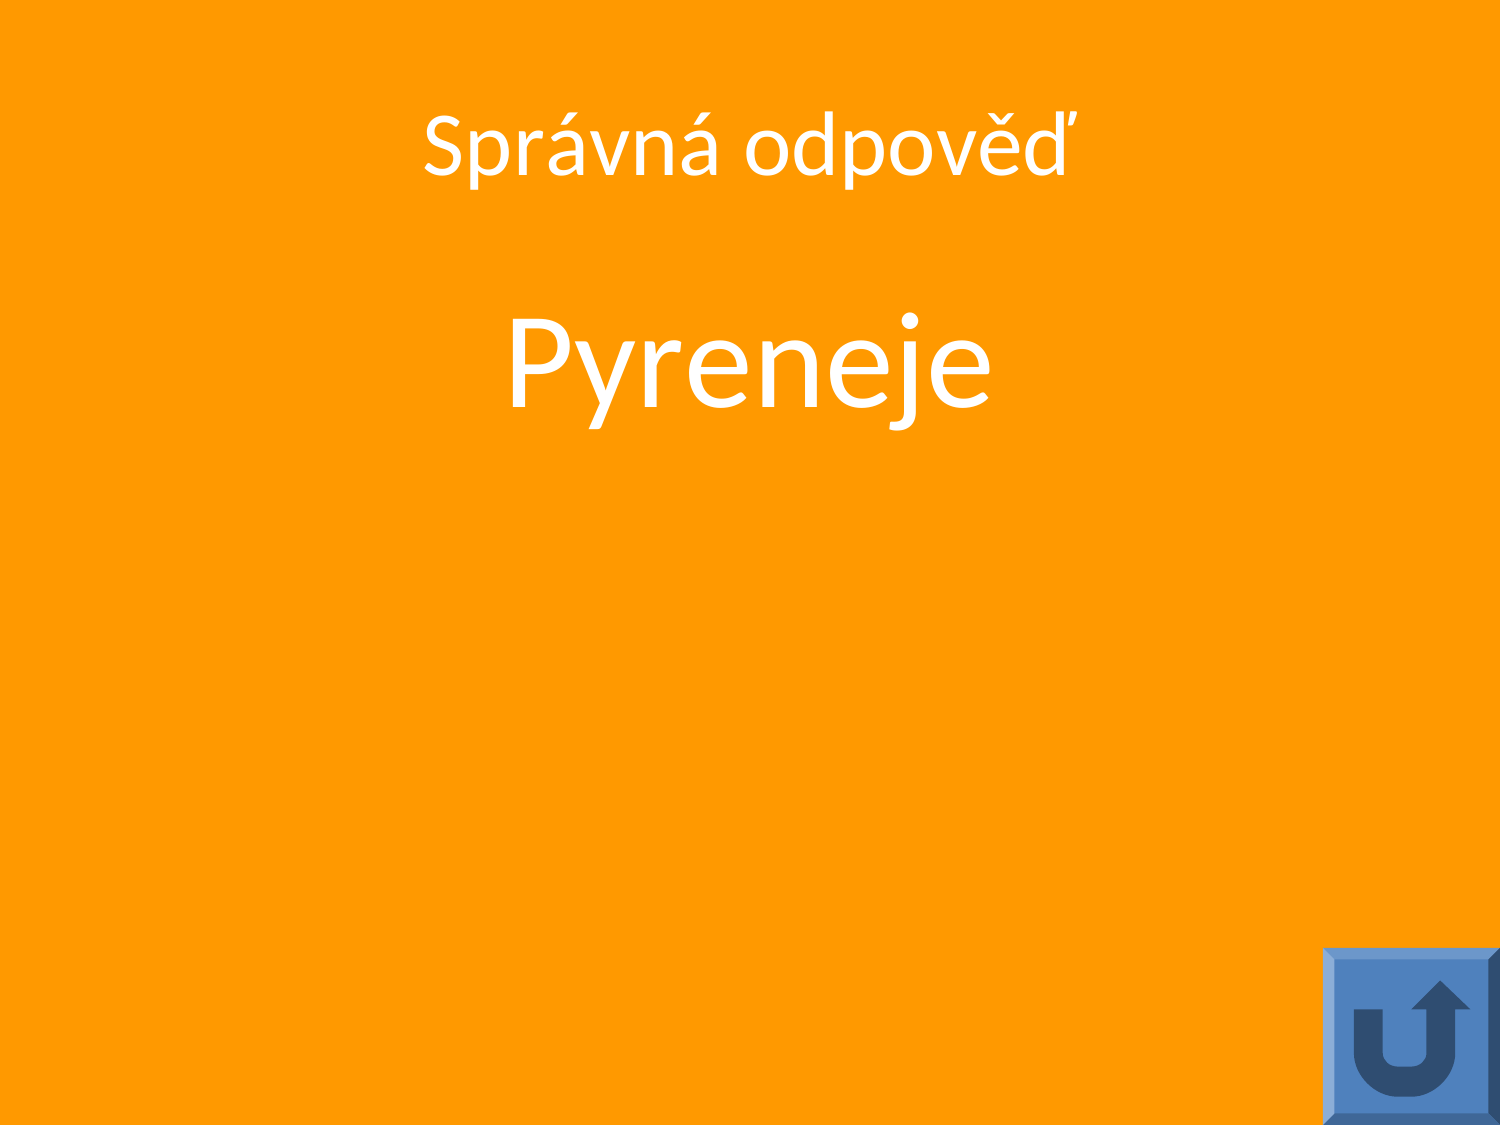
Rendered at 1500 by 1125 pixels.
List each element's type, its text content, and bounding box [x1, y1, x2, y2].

text_box [1324, 947, 1500, 1125]
list Pyreneje [75, 262, 1426, 1006]
title Správná odpověď [75, 45, 1426, 233]
